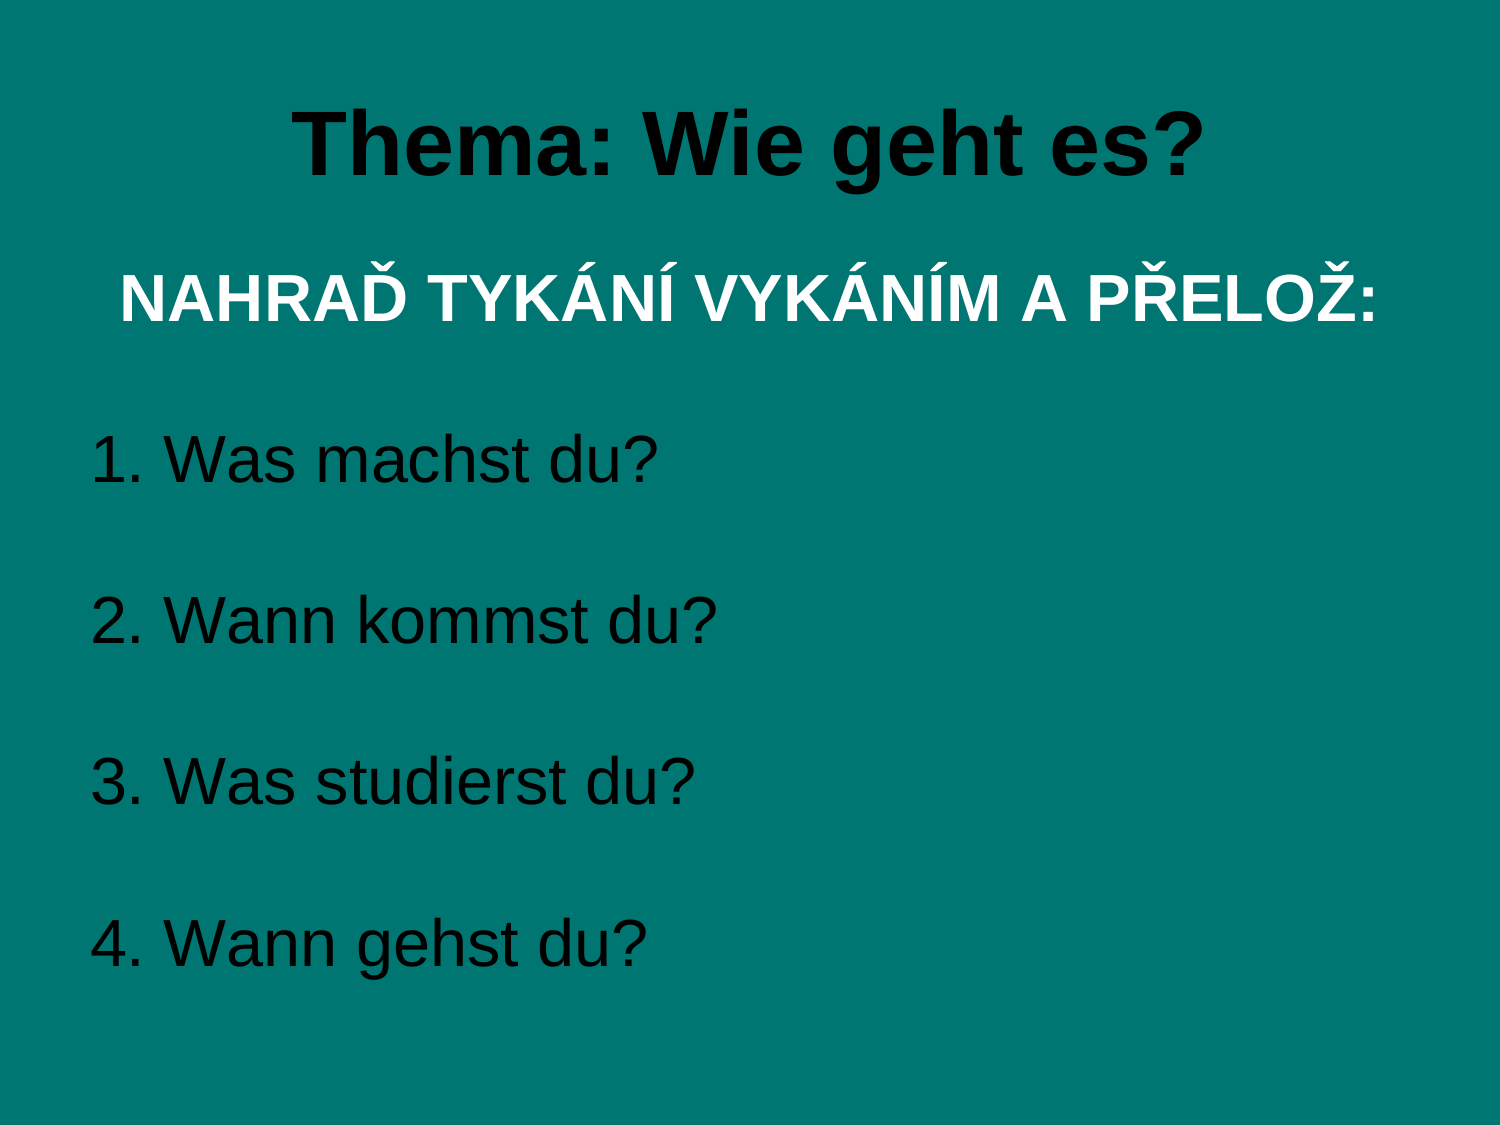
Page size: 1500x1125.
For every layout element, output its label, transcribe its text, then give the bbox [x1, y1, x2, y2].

list NAHRAĎ TYKÁNÍ VYKÁNÍM A PŘELOŽ: 1. Was machst du? 2. Wann kommst du? 3. Was studierst du? 4. Wann gehst du? [75, 262, 1426, 1007]
title Thema: Wie geht es? [75, 45, 1426, 233]
